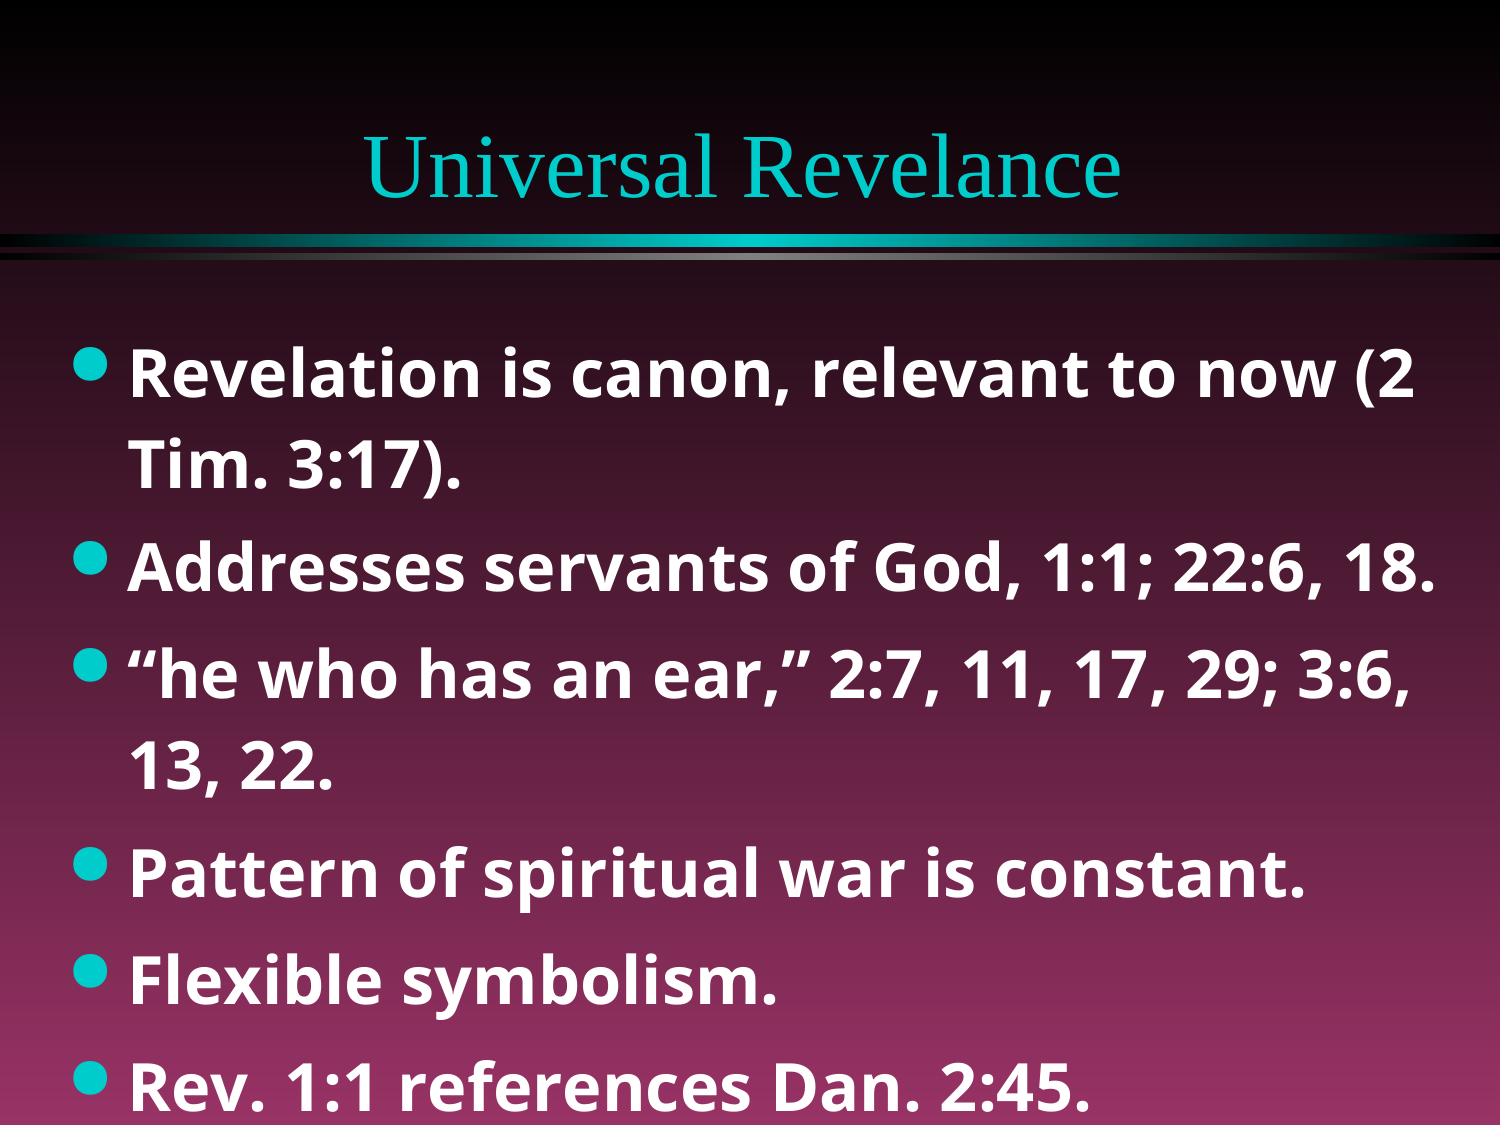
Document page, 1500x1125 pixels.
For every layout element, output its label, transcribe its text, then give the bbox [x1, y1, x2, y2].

title Universal Revelance [99, 37, 1388, 225]
list Revelation is canon, relevant to now (2 Tim. 3:17). Addresses servants of God, 1:1; 22:6, 18. “he who has an ear,” 2:7, 11, 17, 29; 3:6, 13, 22. Pattern of spiritual war is constant. Flexible symbolism. Rev. 1:1 references Dan. 2:45. [55, 318, 1482, 994]
